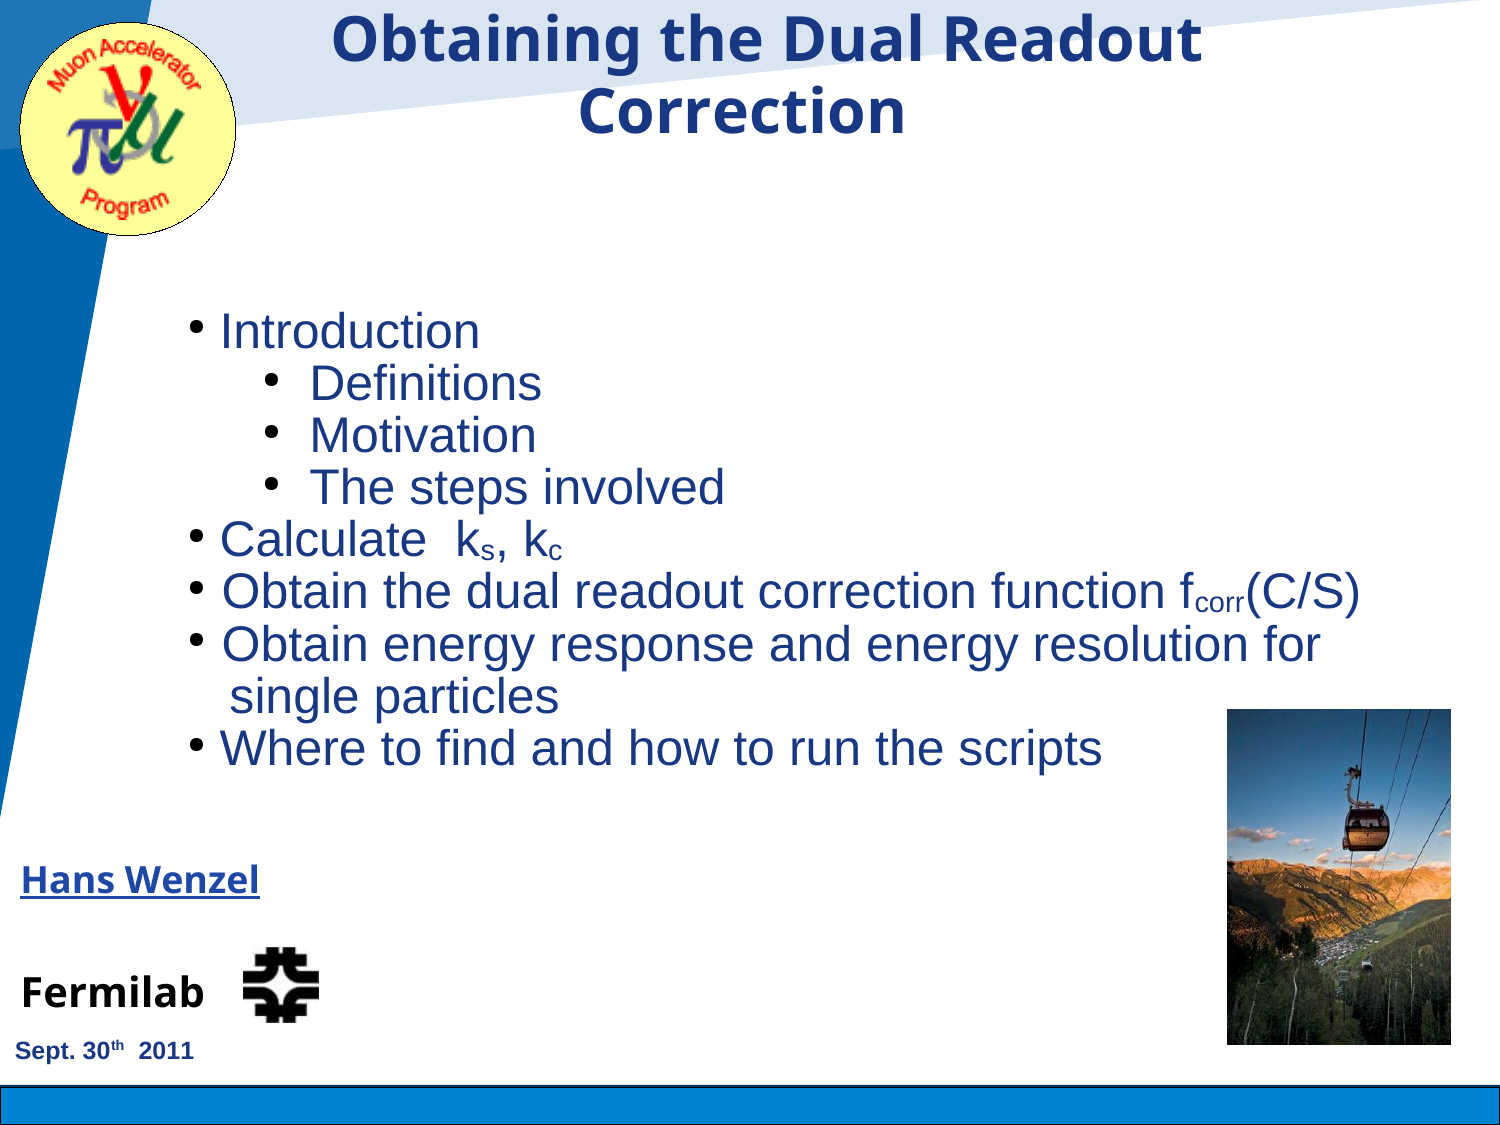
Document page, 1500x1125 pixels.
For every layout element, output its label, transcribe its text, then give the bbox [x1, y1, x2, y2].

title Obtaining the Dual Readout Correction [167, 0, 1335, 171]
text_box Introduction Definitions Motivation The steps involved Calculate ks, kc Obtain the dual readout correction function fcorr(C/S) Obtain energy response and energy resolution for single particles Where to find and how to run the scripts [172, 254, 1388, 857]
picture [1227, 709, 1451, 1045]
picture [47, 39, 201, 220]
text_box [1165, 1087, 1500, 1125]
list Hans Wenzel Fermilab [0, 777, 1165, 1125]
